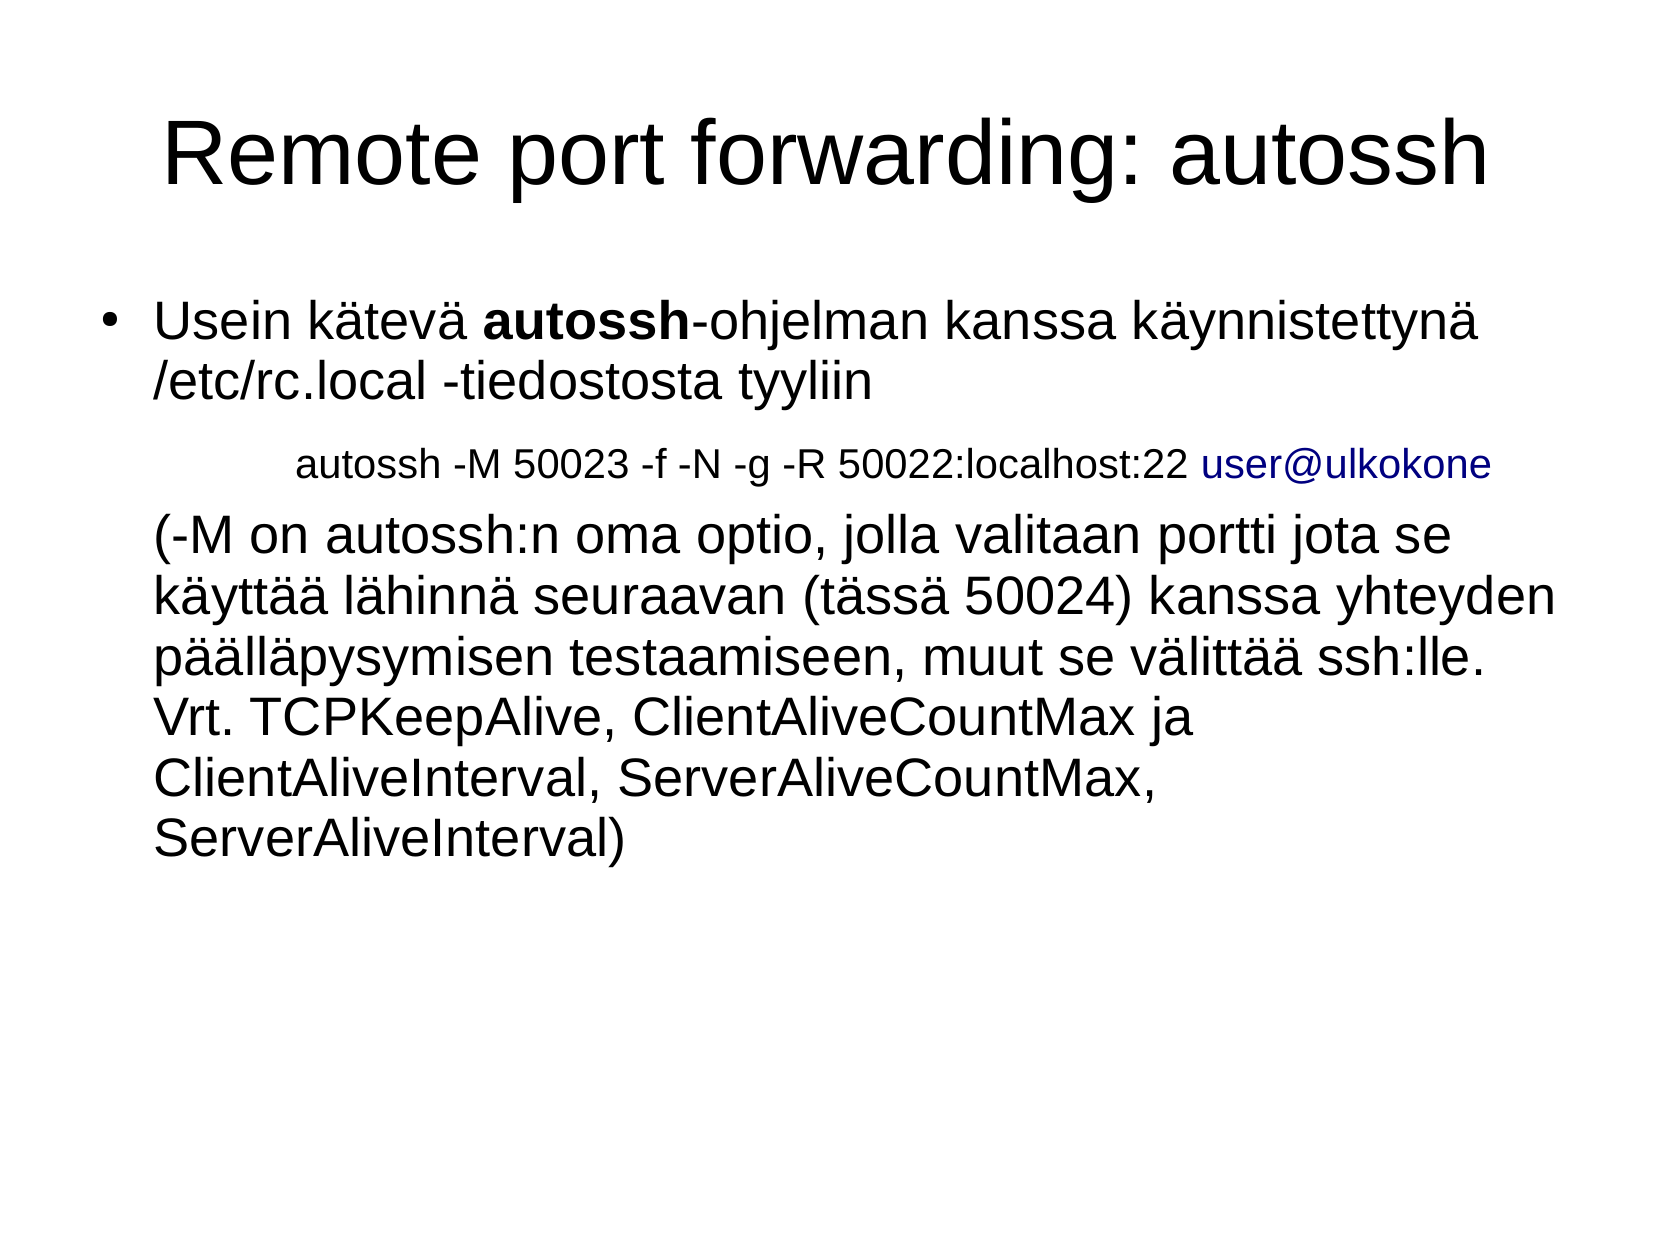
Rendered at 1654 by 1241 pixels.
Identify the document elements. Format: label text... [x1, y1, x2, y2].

list Usein kätevä autossh-ohjelman kanssa käynnistettynä /etc/rc.local -tiedostosta tyyliin autossh -M 50023 -f -N -g -R 50022:localhost:22 user@ulkokone (-M on autossh:n oma optio, jolla valitaan portti jota se käyttää lähinnä seuraavan (tässä 50024) kanssa yhteyden päälläpysymisen testaamiseen, muut se välittää ssh:lle. Vrt. TCPKeepAlive, ClientAliveCountMax ja ClientAliveInterval, ServerAliveCountMax, ServerAliveInterval) [82, 290, 1571, 1010]
title Remote port forwarding: autossh [82, 49, 1571, 257]
